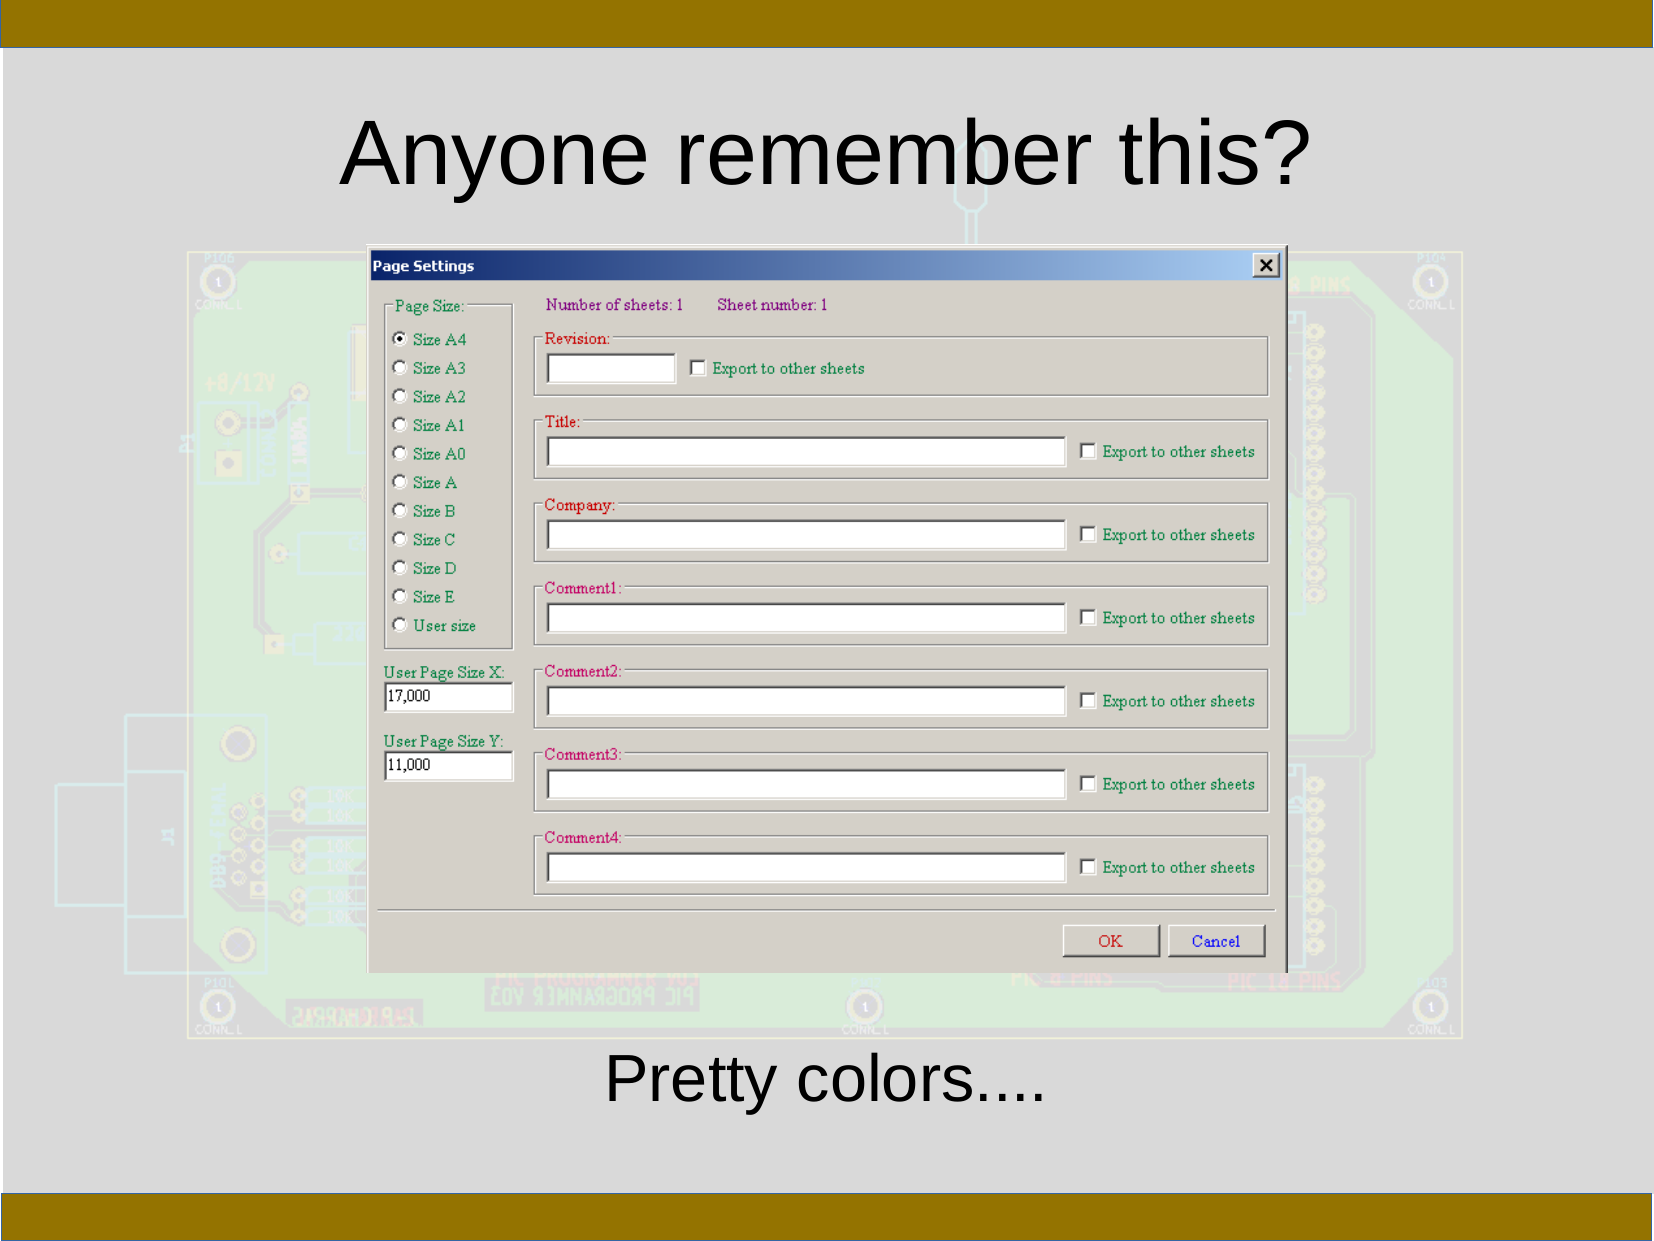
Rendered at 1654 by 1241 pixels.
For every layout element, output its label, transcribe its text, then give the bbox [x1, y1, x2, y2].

title Anyone remember this? [82, 49, 1571, 257]
picture [3, 47, 1654, 1194]
text_box [0, 0, 1653, 48]
text_box [1, 1193, 1652, 1241]
list Pretty colors.... [82, 1040, 1571, 1193]
